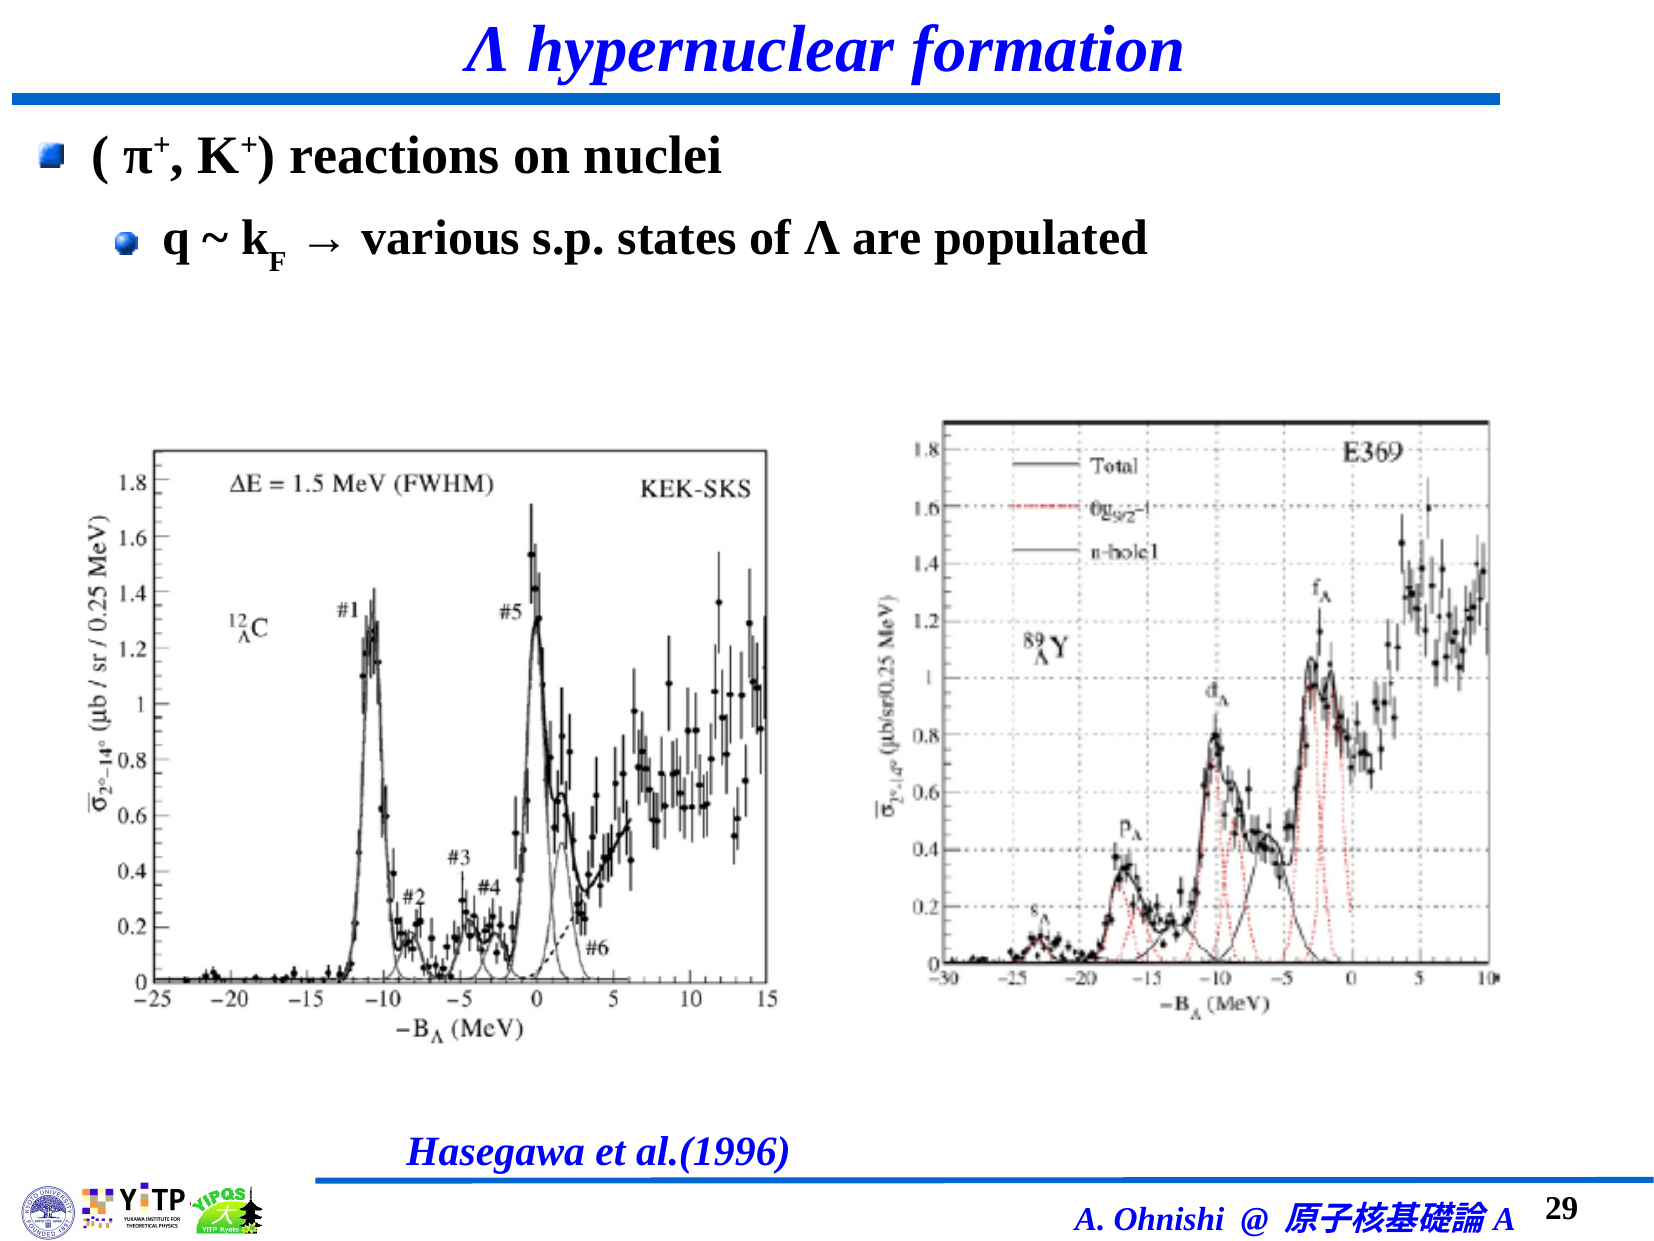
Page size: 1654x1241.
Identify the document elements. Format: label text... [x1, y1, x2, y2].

picture [20, 1185, 76, 1241]
picture [77, 1179, 263, 1234]
list ( π+, K+) reactions on nuclei q ~ kF → various s.p. states of Λ are populated [20, 124, 1621, 1137]
text_box Hasegawa et al.(1996) [406, 1127, 792, 1175]
title Λ hypernuclear formation [0, 0, 1654, 99]
picture [70, 427, 792, 1052]
picture [862, 407, 1524, 1032]
